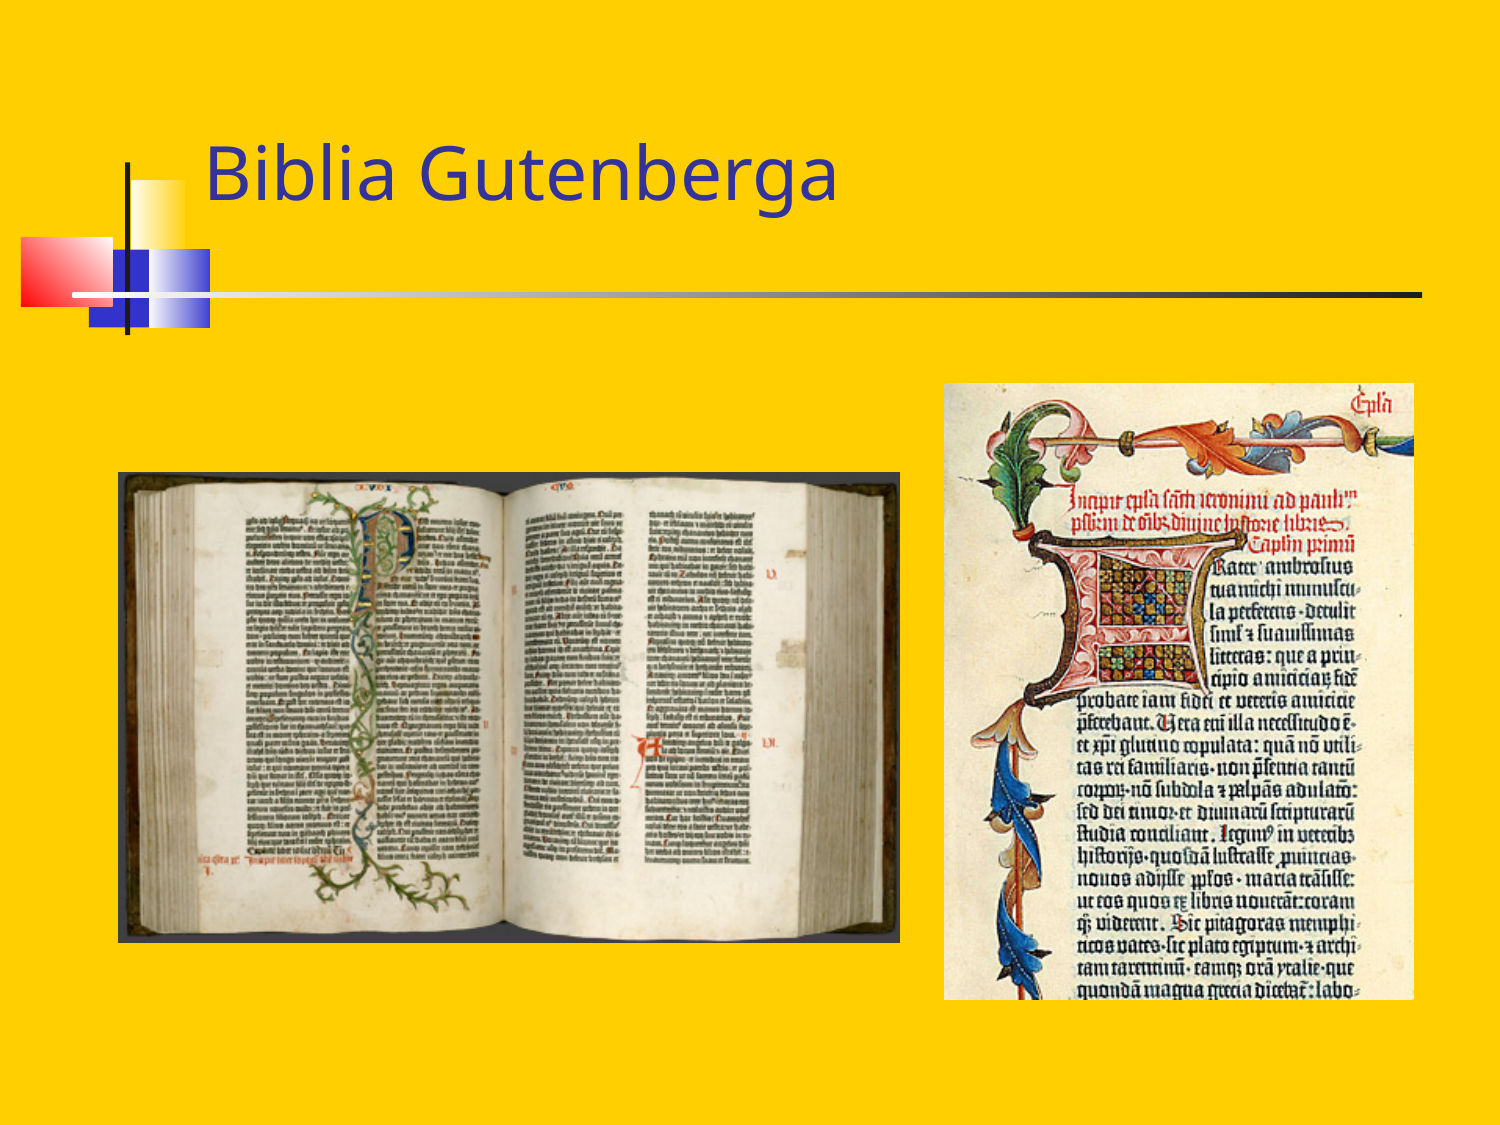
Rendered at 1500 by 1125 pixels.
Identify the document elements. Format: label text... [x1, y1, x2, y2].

title Biblia Gutenberga [188, 53, 1468, 290]
picture [944, 383, 1414, 1000]
picture [118, 472, 900, 943]
